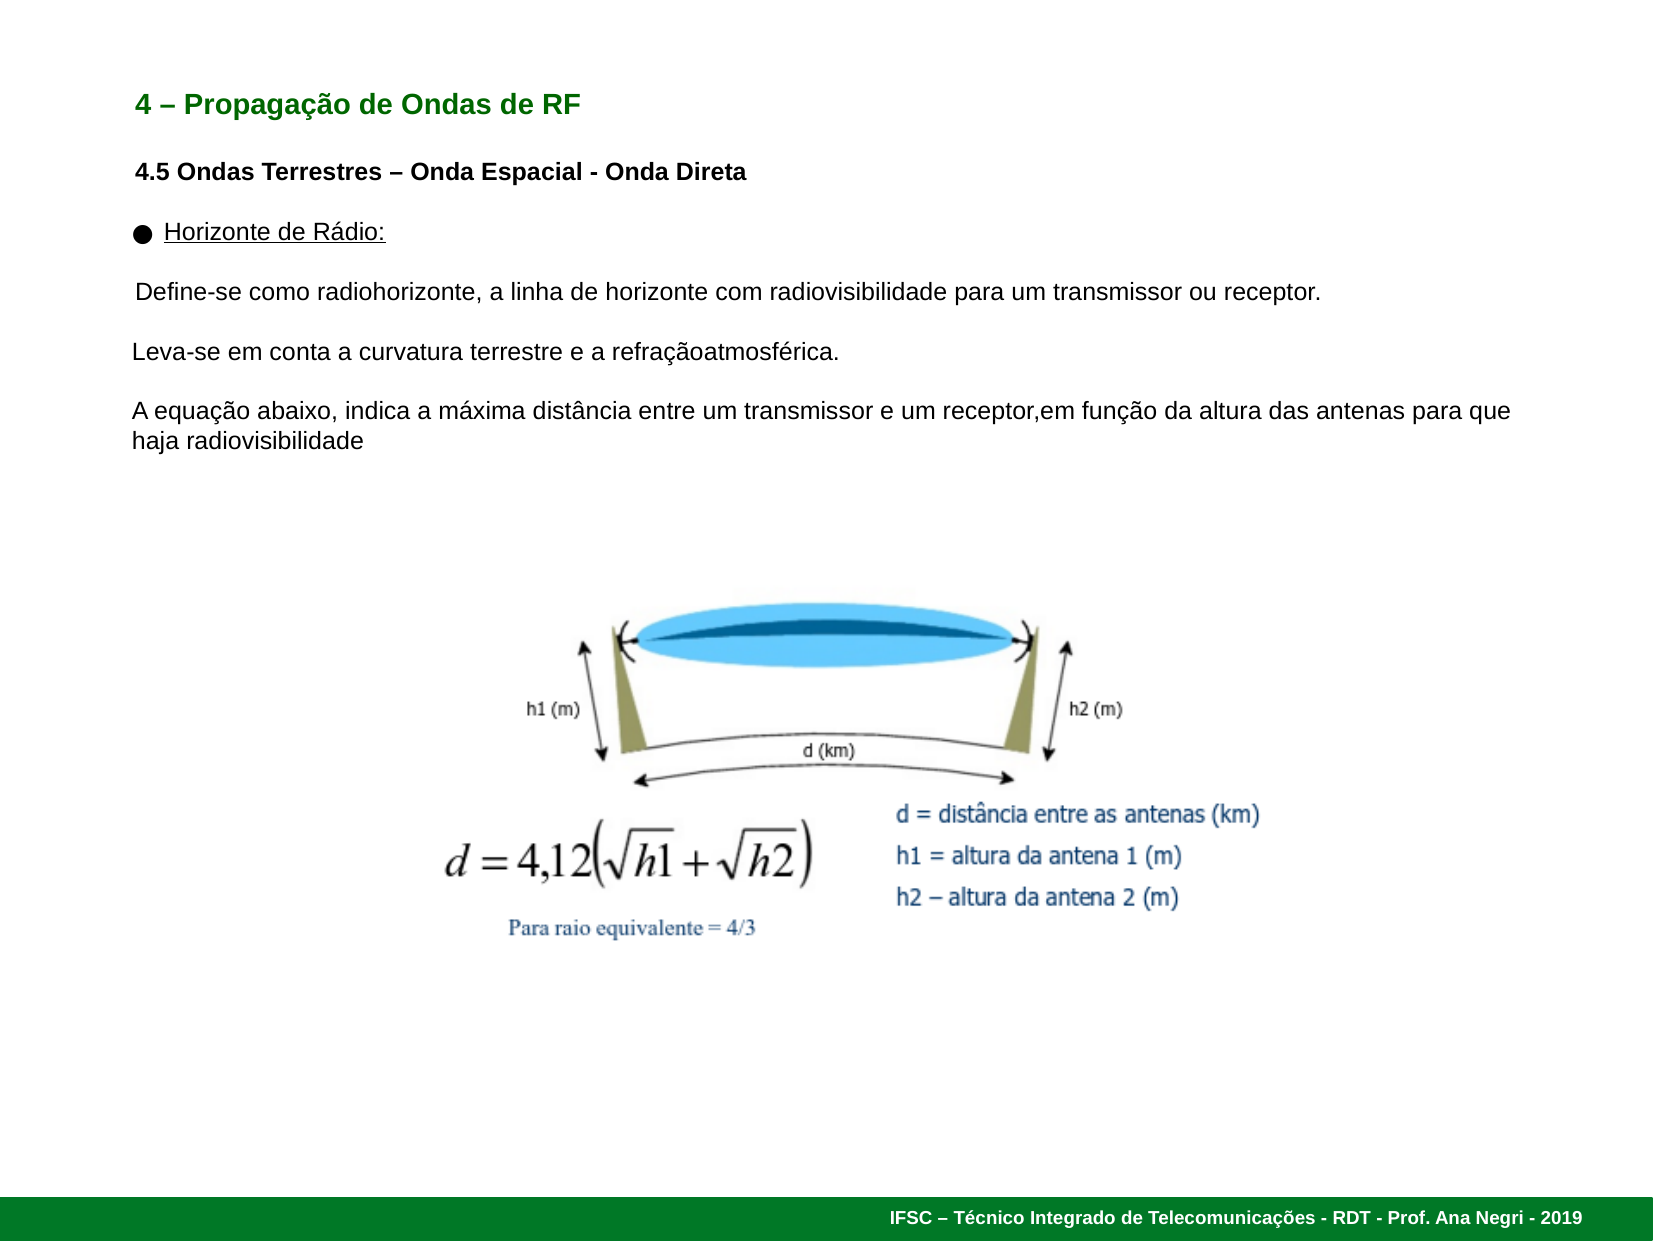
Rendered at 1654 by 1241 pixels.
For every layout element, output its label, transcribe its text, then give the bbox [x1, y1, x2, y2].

text_box [0, 1197, 1653, 1241]
text_box 4 – Propagação de Ondas de RF 4.5 Ondas Terrestres – Onda Espacial - Onda Direta Horizonte de Rádio: Define-se como radiohorizonte, a linha de horizonte com radiovisibilidade para um transmissor ou receptor. Leva-se em conta a curvatura terrestre e a refraçãoatmosférica. A equação abaixo, indica a máxima distância entre um transmissor e um receptor,em função da altura das antenas para que haja radiovisibilidade [117, 78, 1581, 872]
picture [421, 574, 1276, 951]
text_box IFSC – Técnico Integrado de Telecomunicações - RDT - Prof. Ana Negri - 2019 [875, 1197, 1653, 1236]
